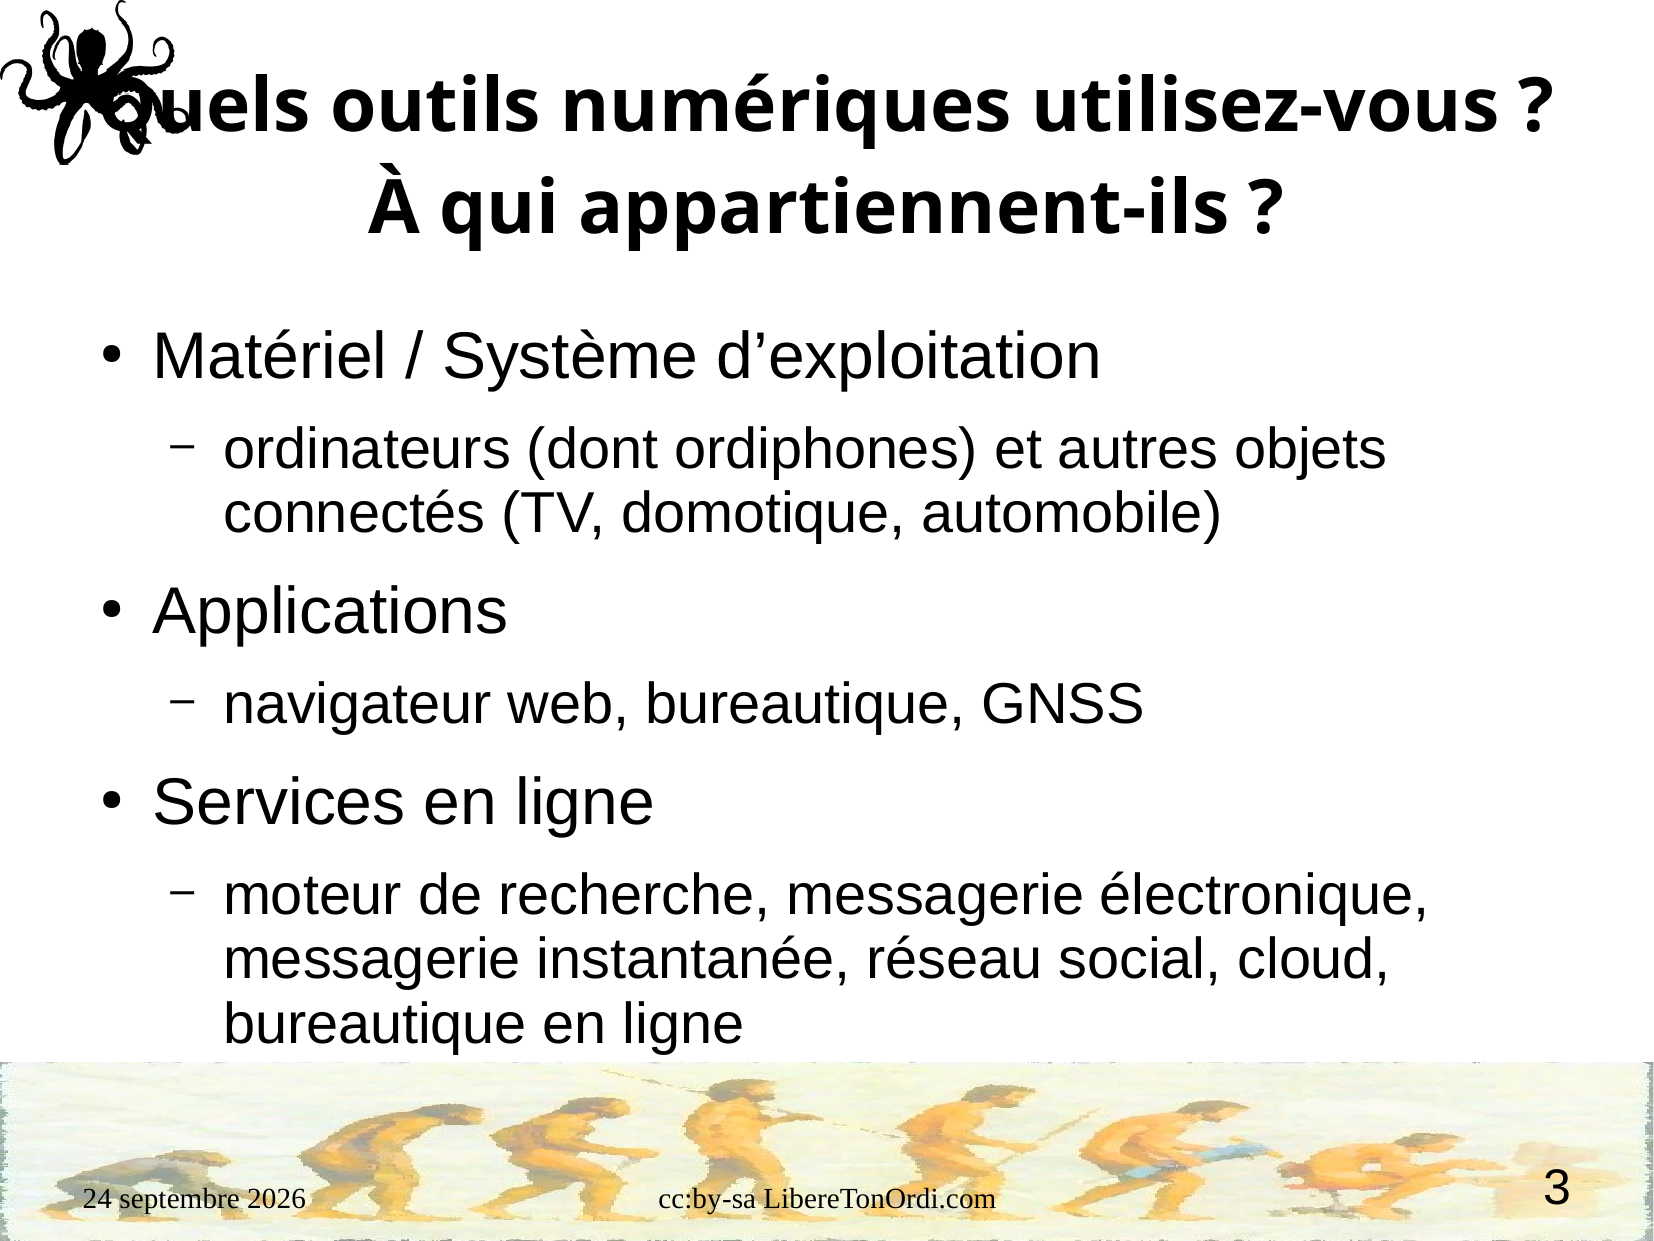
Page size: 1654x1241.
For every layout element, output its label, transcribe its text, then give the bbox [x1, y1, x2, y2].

picture [0, 1062, 1654, 1241]
list Matériel / Système d’exploitation ordinateurs (dont ordiphones) et autres objets connectés (TV, domotique, automobile) Applications navigateur web, bureautique, GNSS Services en ligne moteur de recherche, messagerie électronique, messagerie instantanée, réseau social, cloud, bureautique en ligne [82, 318, 1571, 1063]
picture [0, 0, 189, 165]
title Quels outils numériques utilisez-vous ? À qui appartiennent-ils ? [82, 35, 1571, 272]
